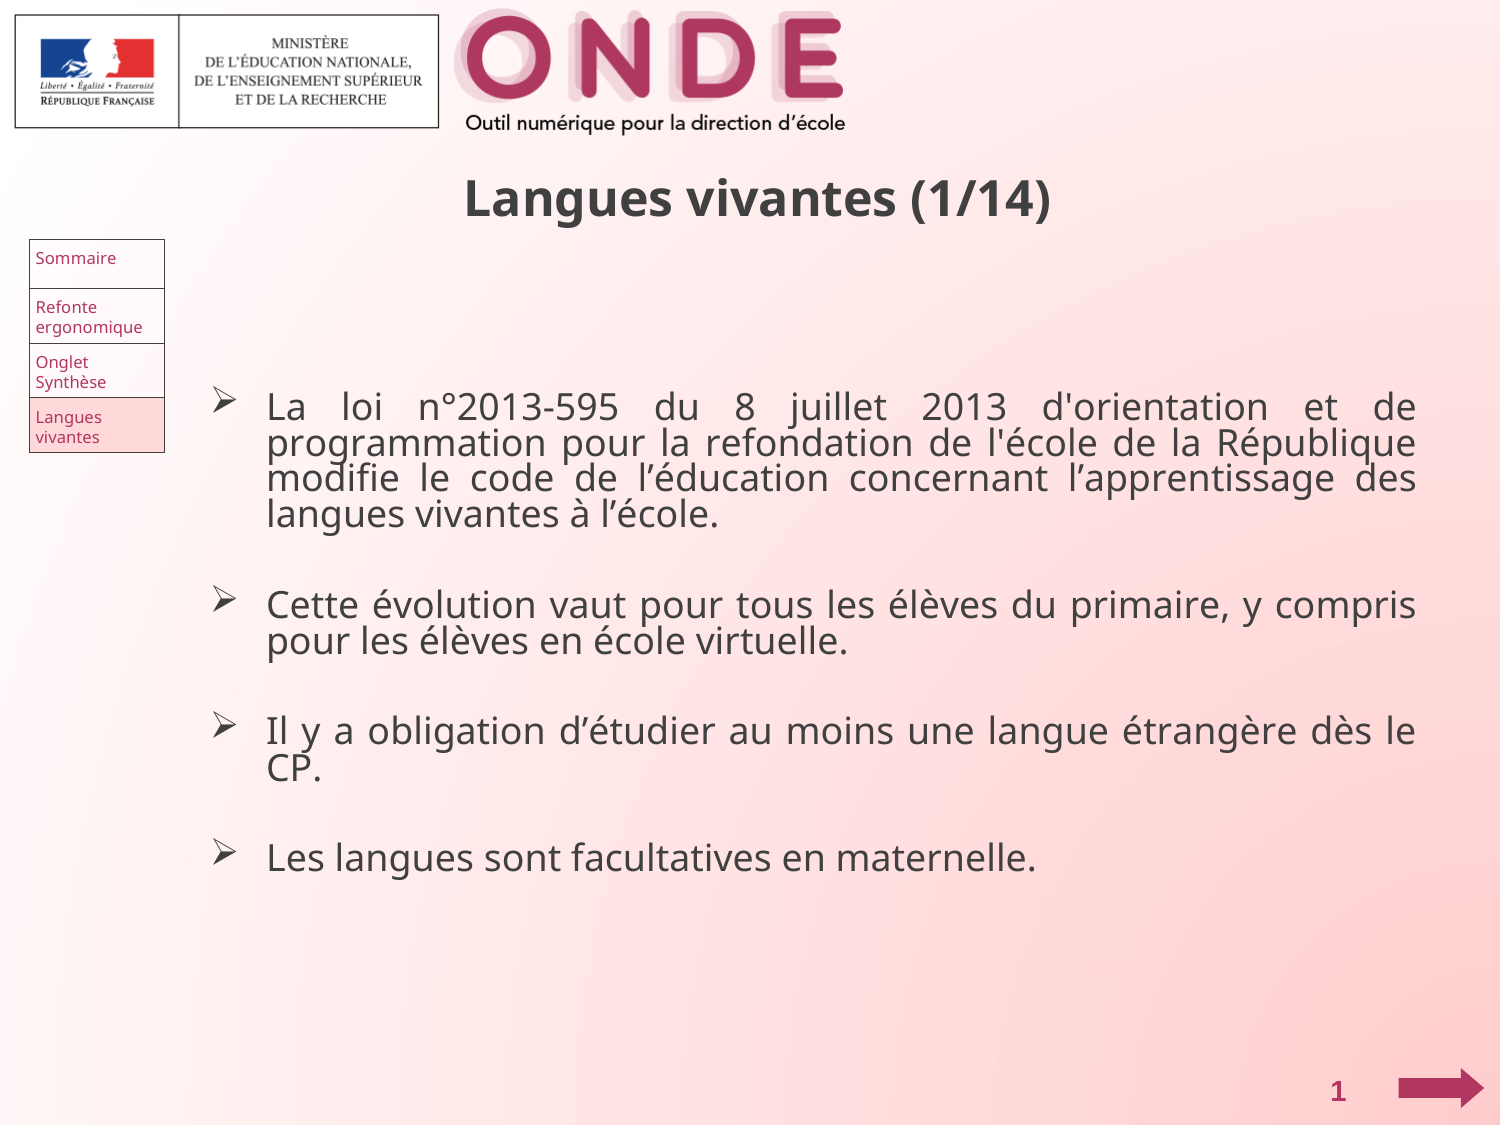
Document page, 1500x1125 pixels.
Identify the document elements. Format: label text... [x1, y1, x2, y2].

text_box La loi n°2013-595 du 8 juillet 2013 d'orientation et de programmation pour la refondation de l'école de la République modifie le code de l’éducation concernant l’apprentissage des langues vivantes à l’école. Cette évolution vaut pour tous les élèves du primaire, y compris pour les élèves en école virtuelle. Il y a obligation d’étudier au moins une langue étrangère dès le CP. Les langues sont facultatives en maternelle. [195, 383, 1433, 942]
picture [0, 0, 1500, 1125]
text_box <numéro> [1257, 1064, 1420, 1117]
table_cell Onglet Synthèse [30, 344, 164, 397]
text_box [1399, 1070, 1483, 1106]
text_box Langues vivantes (1/14) [82, 154, 1433, 238]
table_cell Langues vivantes [30, 398, 164, 452]
table_cell Refonte ergonomique [30, 289, 164, 343]
table_header Sommaire [30, 240, 164, 288]
